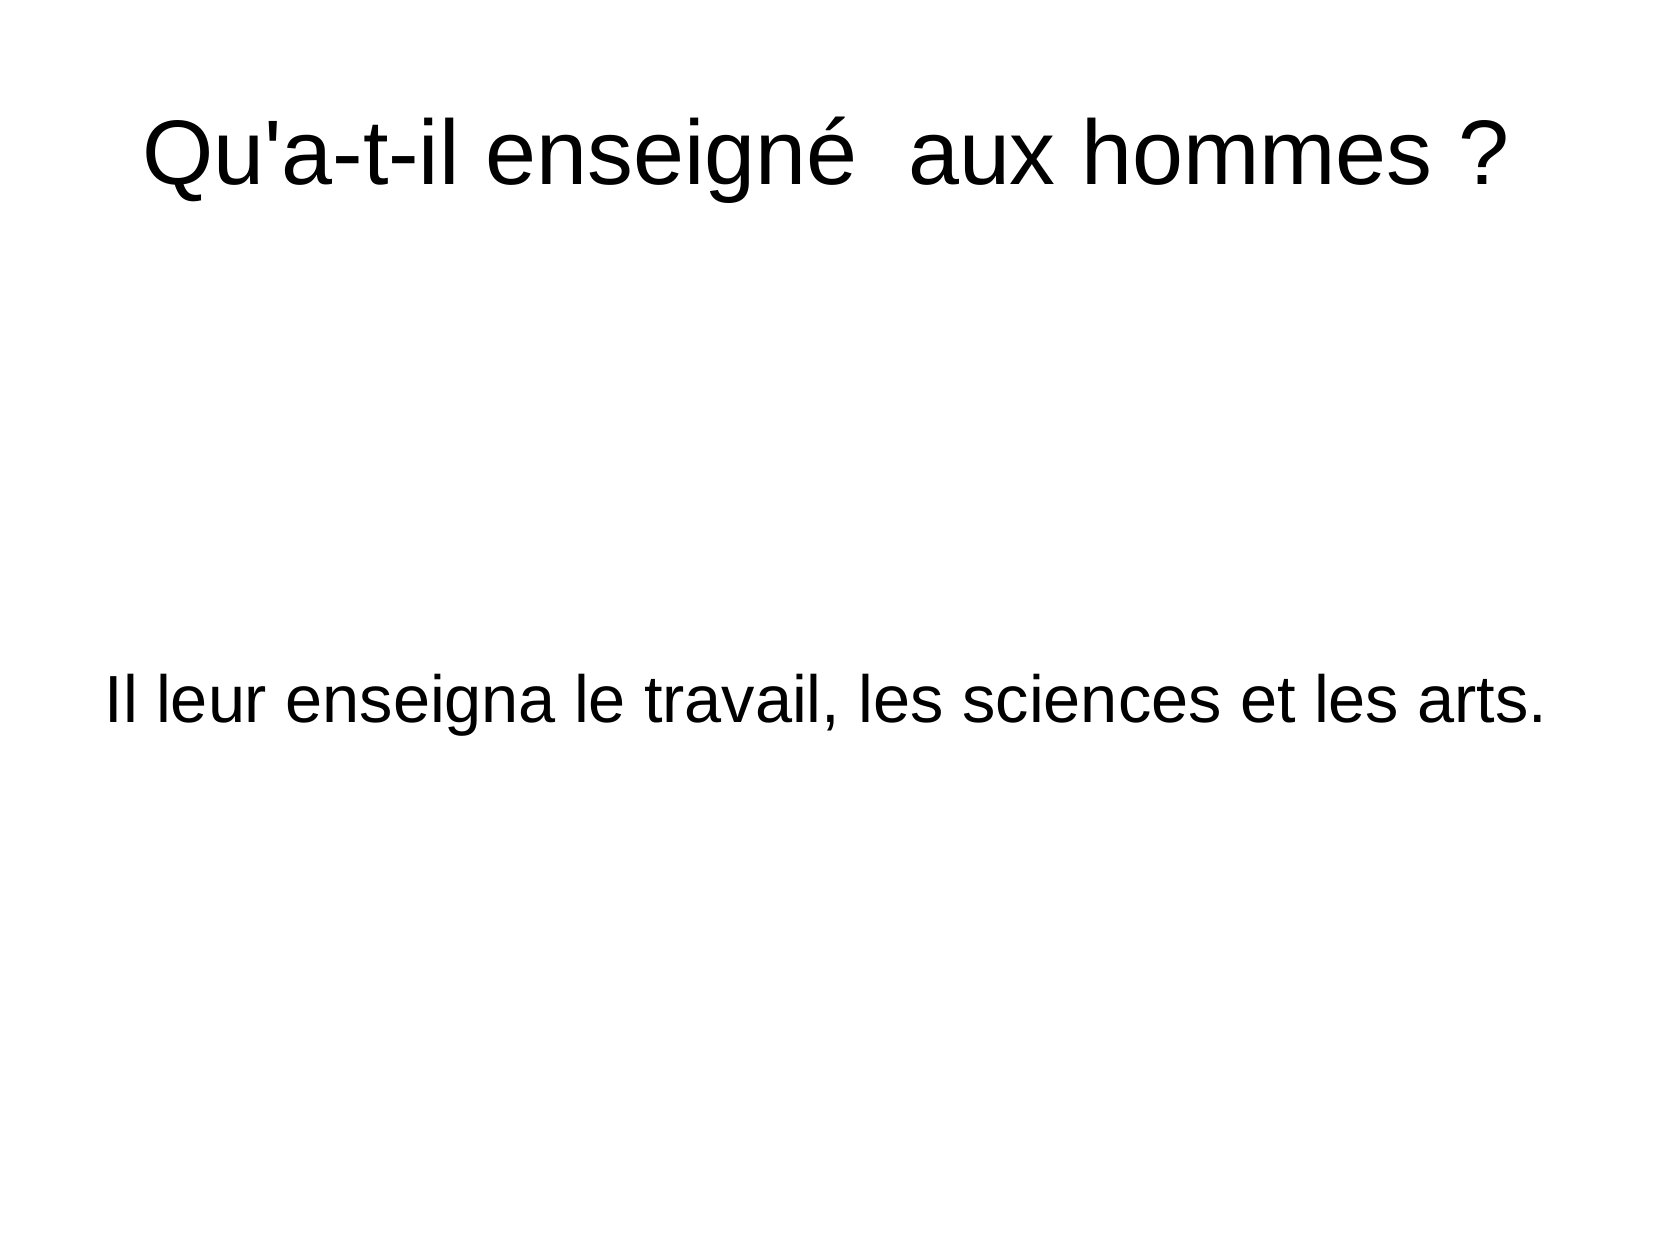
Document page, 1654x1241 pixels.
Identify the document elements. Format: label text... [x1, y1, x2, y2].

subtitle Il leur enseigna le travail, les sciences et les arts. [82, 297, 1571, 1102]
title Qu'a-t-il enseigné aux hommes ? [82, 56, 1571, 250]
